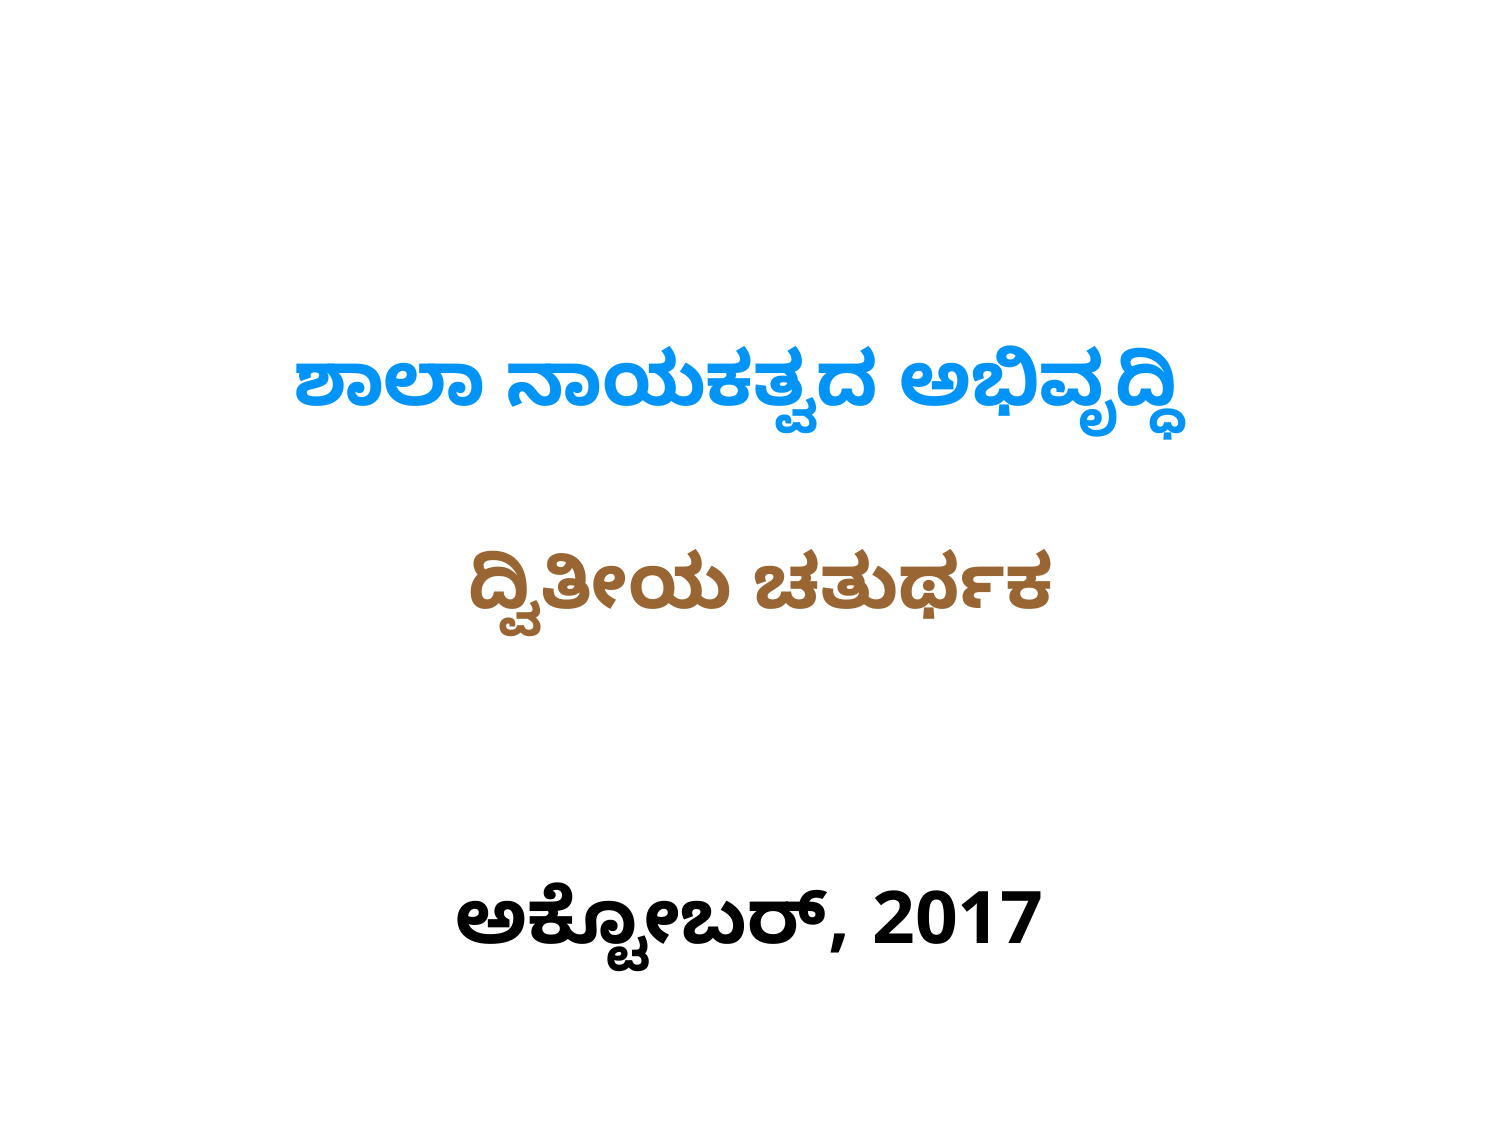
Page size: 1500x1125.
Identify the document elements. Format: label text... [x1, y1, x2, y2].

subtitle ಅಕ್ಟೋಬರ್, 2017 [225, 774, 1276, 1107]
title ಶಾಲಾ ನಾಯಕತ್ವದ ಅಭಿವೃದ್ಧಿ ದ್ವಿತೀಯ ಚತುರ್ಥಕ [112, 137, 1388, 763]
